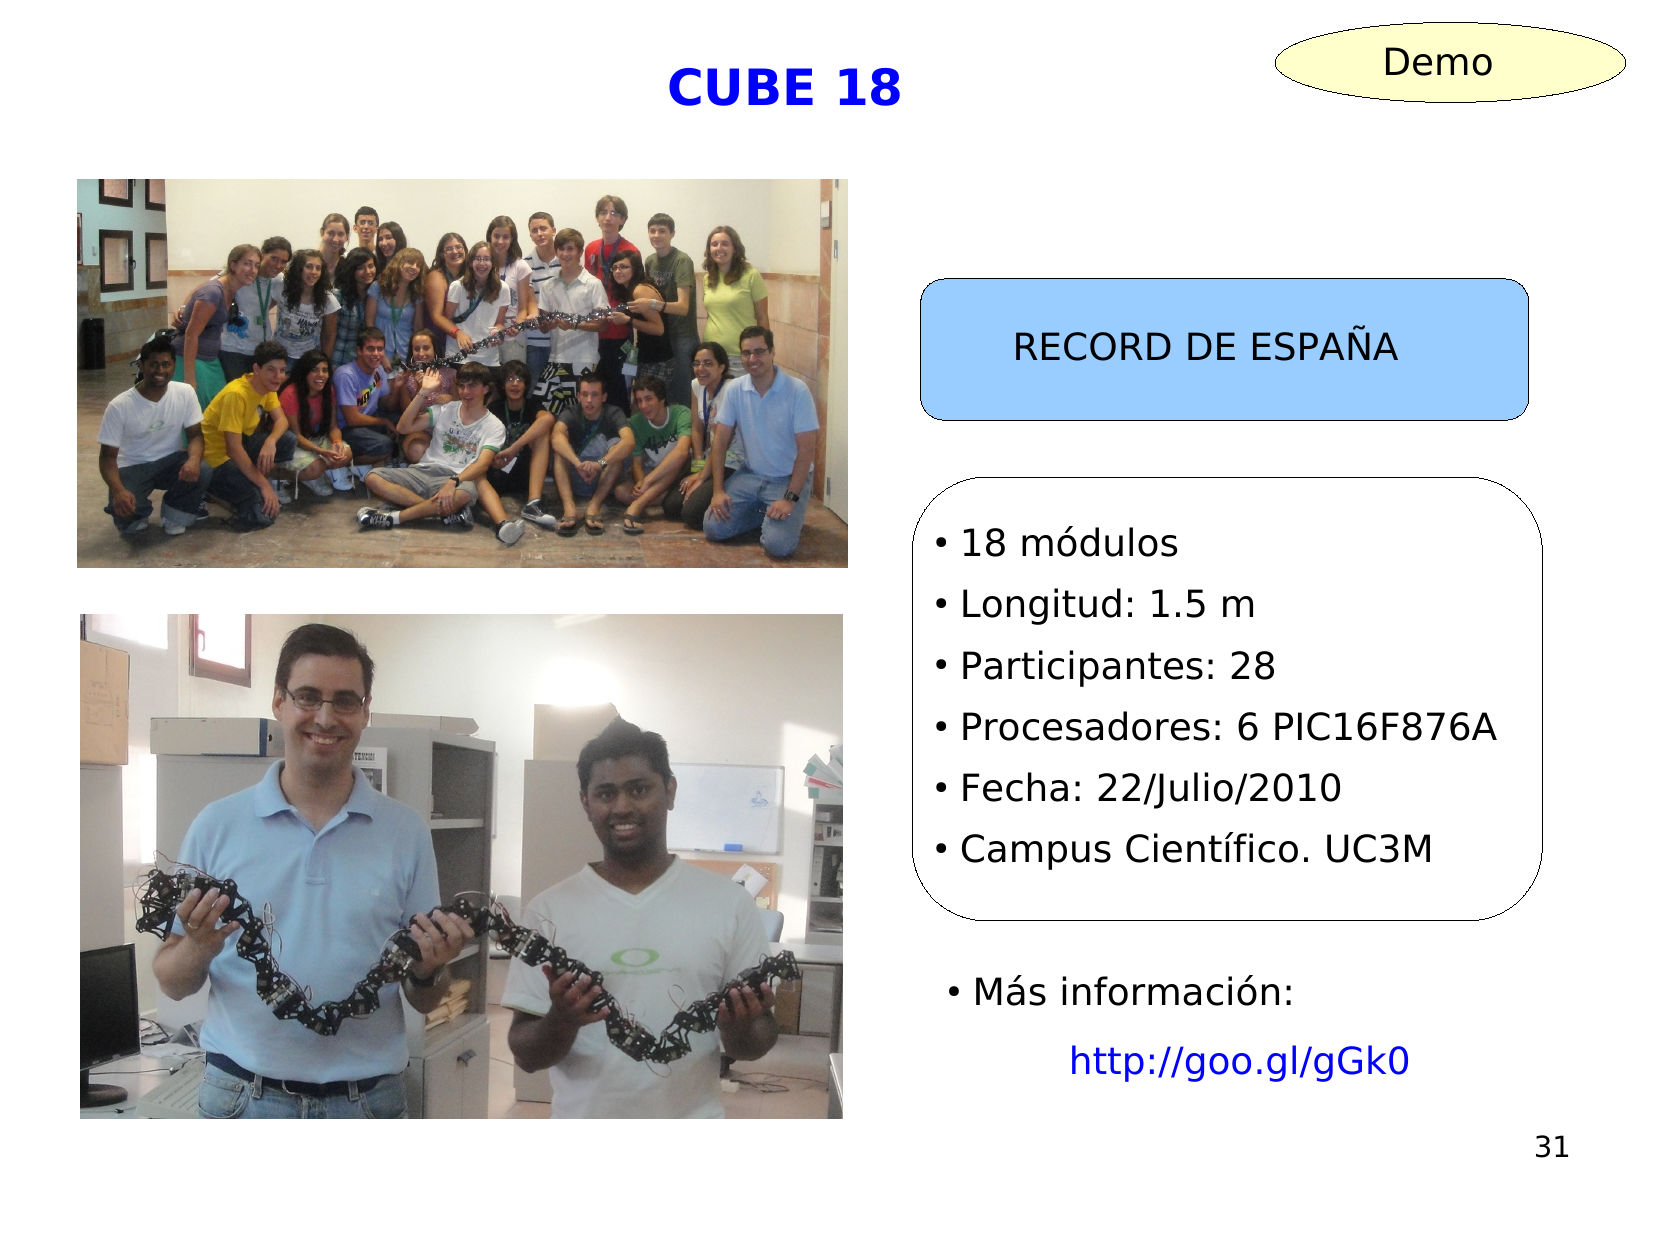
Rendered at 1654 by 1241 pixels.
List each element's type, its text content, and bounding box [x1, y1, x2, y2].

text_box [920, 278, 1529, 421]
text_box 18 módulos Longitud: 1.5 m Participantes: 28 Procesadores: 6 PIC16F876A Fecha: 22/Julio/2010 Campus Científico. UC3M [919, 514, 1513, 880]
picture [77, 179, 848, 568]
text_box Más información: [932, 963, 1351, 1023]
text_box RECORD DE ESPAÑA [997, 318, 1461, 378]
text_box http://goo.gl/gGk0 [1053, 1032, 1426, 1092]
picture [80, 614, 843, 1119]
text_box [1275, 22, 1626, 103]
text_box Demo [1367, 32, 1509, 92]
text_box CUBE 18 [652, 51, 919, 125]
